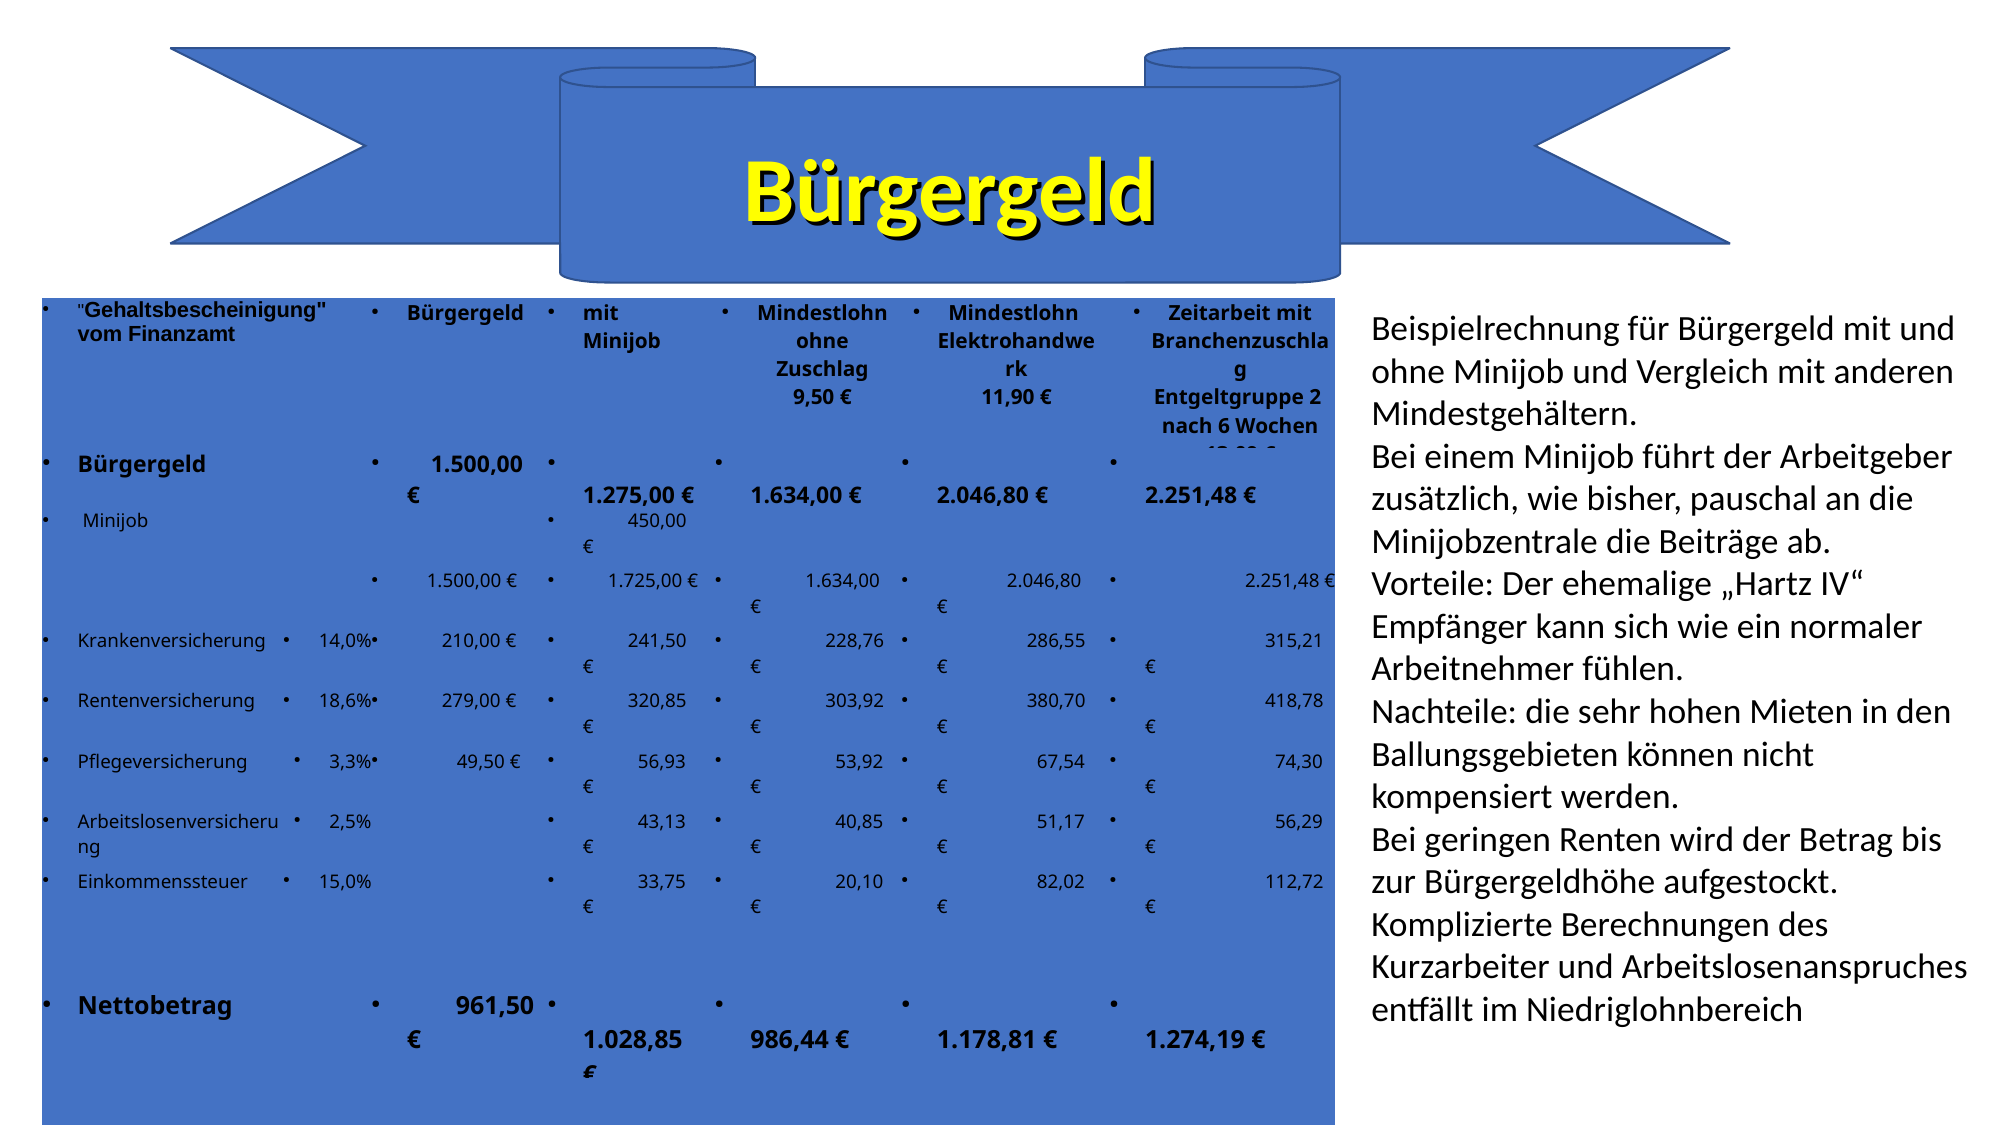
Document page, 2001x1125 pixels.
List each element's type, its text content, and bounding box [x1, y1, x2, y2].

table_cell 1.634,00 € [715, 568, 894, 628]
text_box Bürgergeld [170, 48, 1731, 283]
table_cell 1.500,00 € [371, 448, 534, 508]
table_cell [534, 568, 548, 628]
table_cell 56,29 € [1110, 808, 1335, 868]
table_cell 315,21 € [1110, 628, 1335, 688]
table_cell [534, 1078, 548, 1125]
table_cell [534, 808, 548, 868]
table_cell 74,30 € [1110, 748, 1335, 808]
table_cell [894, 868, 901, 928]
table_cell 450,00 € [548, 508, 702, 568]
table_cell 1.178,81 € [901, 988, 1096, 1078]
table_cell 303,92 € [715, 688, 894, 748]
table_cell [901, 508, 1096, 568]
table_cell [715, 928, 894, 988]
table_cell [1096, 748, 1110, 808]
table_cell [534, 868, 548, 928]
table_cell [1110, 508, 1335, 568]
table_cell 53,92 € [715, 748, 894, 808]
table_cell 1.028,85 € [548, 988, 702, 1078]
table_cell 2.251,48 € [1110, 568, 1335, 628]
table_cell [371, 868, 534, 928]
table_cell [715, 1078, 894, 1125]
table_cell Rentenversicherung [42, 688, 281, 748]
table_cell [548, 1078, 702, 1125]
table_cell 1.274,19 € [1110, 988, 1335, 1078]
table_cell [1096, 448, 1110, 508]
table_cell [894, 808, 901, 868]
table_cell [371, 808, 534, 868]
table_cell 1.725,00 € [548, 568, 702, 628]
table_cell [715, 508, 894, 568]
table_cell 33,75 € [548, 868, 702, 928]
table_cell [702, 688, 715, 748]
table_cell Bürgergeld [42, 448, 281, 508]
table_cell 15,0% [281, 868, 371, 928]
table_cell [281, 568, 371, 628]
table_cell 67,54 € [901, 748, 1096, 808]
table_cell [534, 628, 548, 688]
table_cell 82,02 € [901, 868, 1096, 928]
table_cell 1.275,00 € [548, 448, 702, 508]
table_cell [1096, 628, 1110, 688]
table_cell 418,78 € [1110, 688, 1335, 748]
table_cell 320,85 € [548, 688, 702, 748]
table_cell 1.500,00 € [371, 568, 534, 628]
table_cell [702, 868, 715, 928]
table_cell 2.251,48 € [1110, 448, 1335, 508]
table_cell 380,70 € [901, 688, 1096, 748]
table_cell [1096, 568, 1110, 628]
table_cell Minijob [42, 508, 281, 568]
table_cell 14,0% [281, 628, 371, 688]
table_cell [548, 928, 702, 988]
table_cell [534, 508, 548, 568]
table_cell [901, 1078, 1096, 1125]
table_cell 2,5% [281, 808, 371, 868]
table_cell [281, 1078, 371, 1125]
table_cell [1110, 1078, 1335, 1125]
table_cell [894, 1078, 901, 1125]
table_cell [42, 568, 281, 628]
table_cell [702, 568, 715, 628]
table_cell [1096, 1078, 1110, 1125]
table_cell 51,17 € [901, 808, 1096, 868]
table_cell [1096, 808, 1110, 868]
table_cell 2.046,80 € [901, 568, 1096, 628]
table_cell [1096, 928, 1110, 988]
table_cell 112,72 € [1110, 868, 1335, 928]
table_cell [1096, 868, 1110, 928]
table_cell [534, 688, 548, 748]
table_header [534, 298, 548, 448]
table_cell [894, 928, 901, 988]
table_cell [702, 928, 715, 988]
table_header Bürgergeld [371, 298, 534, 448]
table_cell [1096, 688, 1110, 748]
table_cell [894, 568, 901, 628]
table_cell 40,85 € [715, 808, 894, 868]
text_box Beispielrechnung für Bürgergeld mit und ohne Minijob und Vergleich mit anderen Mindestgehältern. Bei einem Minijob führt der Arbeitgeber zusätzlich, wie bisher, pauschal an die Minijobzentrale die Beiträge ab. Vorteile: Der ehemalige „Hartz IV“ Empfänger kann sich wie ein normaler Arbeitnehmer fühlen. Nachteile: die sehr hohen Mieten in den Ballungsgebieten können nicht kompensiert werden. Bei geringen Renten wird der Betrag bis zur Bürgergeldhöhe aufgestockt. Komplizierte Berechnungen des Kurzarbeiter und Arbeitslosenanspruches entfällt im Niedriglohnbereich [1356, 297, 2000, 1043]
table_cell [371, 1078, 534, 1125]
table_cell [281, 508, 371, 568]
table_cell 286,55 € [901, 628, 1096, 688]
table_cell [371, 928, 534, 988]
table_cell 56,93 € [548, 748, 702, 808]
table_cell 210,00 € [371, 628, 534, 688]
table_cell [702, 988, 715, 1078]
table_cell 49,50 € [371, 748, 534, 808]
table_cell 279,00 € [371, 688, 534, 748]
table_cell [42, 1078, 281, 1125]
table_cell [702, 1078, 715, 1125]
table_header mit Minijob [548, 298, 702, 448]
table_header [894, 298, 901, 448]
table_cell [702, 748, 715, 808]
table_cell [534, 748, 548, 808]
table_cell 228,76 € [715, 628, 894, 688]
table_cell Nettobetrag [42, 988, 281, 1078]
table_cell Krankenversicherung [42, 628, 281, 688]
table_cell 3,3% [281, 748, 371, 808]
table_cell [534, 988, 548, 1078]
table_cell [894, 988, 901, 1078]
table_header Mindestlohn Elektrohandwerk 11,90 € [901, 298, 1096, 448]
table_cell Einkommenssteuer [42, 868, 281, 928]
table_cell [534, 448, 548, 508]
table_header "Gehaltsbescheinigung" vom Finanzamt [42, 298, 371, 448]
table_cell [894, 448, 901, 508]
table_cell [702, 508, 715, 568]
table_header Mindestlohn ohne Zuschlag 9,50 € [715, 298, 894, 448]
table_cell [1096, 508, 1110, 568]
table_cell [281, 448, 371, 508]
table_cell [894, 628, 901, 688]
table_cell [534, 928, 548, 988]
table_cell [1110, 928, 1335, 988]
table_cell [894, 688, 901, 748]
table_cell [894, 508, 901, 568]
table_cell [281, 928, 371, 988]
table_header [702, 298, 715, 448]
table_cell [1096, 988, 1110, 1078]
table_cell 2.046,80 € [901, 448, 1096, 508]
table_cell 961,50 € [371, 988, 534, 1078]
table_cell 20,10 € [715, 868, 894, 928]
table_cell 986,44 € [715, 988, 894, 1078]
table_cell 241,50 € [548, 628, 702, 688]
table_header [1096, 298, 1110, 448]
table_cell [281, 988, 371, 1078]
table_cell Arbeitslosenversicherung [42, 808, 281, 868]
table_cell [702, 628, 715, 688]
table_cell [42, 928, 281, 988]
table_cell 43,13 € [548, 808, 702, 868]
table_cell [702, 808, 715, 868]
table_header Zeitarbeit mit Branchenzuschlag Entgeltgruppe 2 nach 6 Wochen 13,09 € [1110, 298, 1335, 448]
table_cell Pflegeversicherung [42, 748, 281, 808]
table_cell [371, 508, 534, 568]
table_cell [901, 928, 1096, 988]
table_cell 18,6% [281, 688, 371, 748]
table_cell [894, 748, 901, 808]
table_cell [702, 448, 715, 508]
table_cell 1.634,00 € [715, 448, 894, 508]
